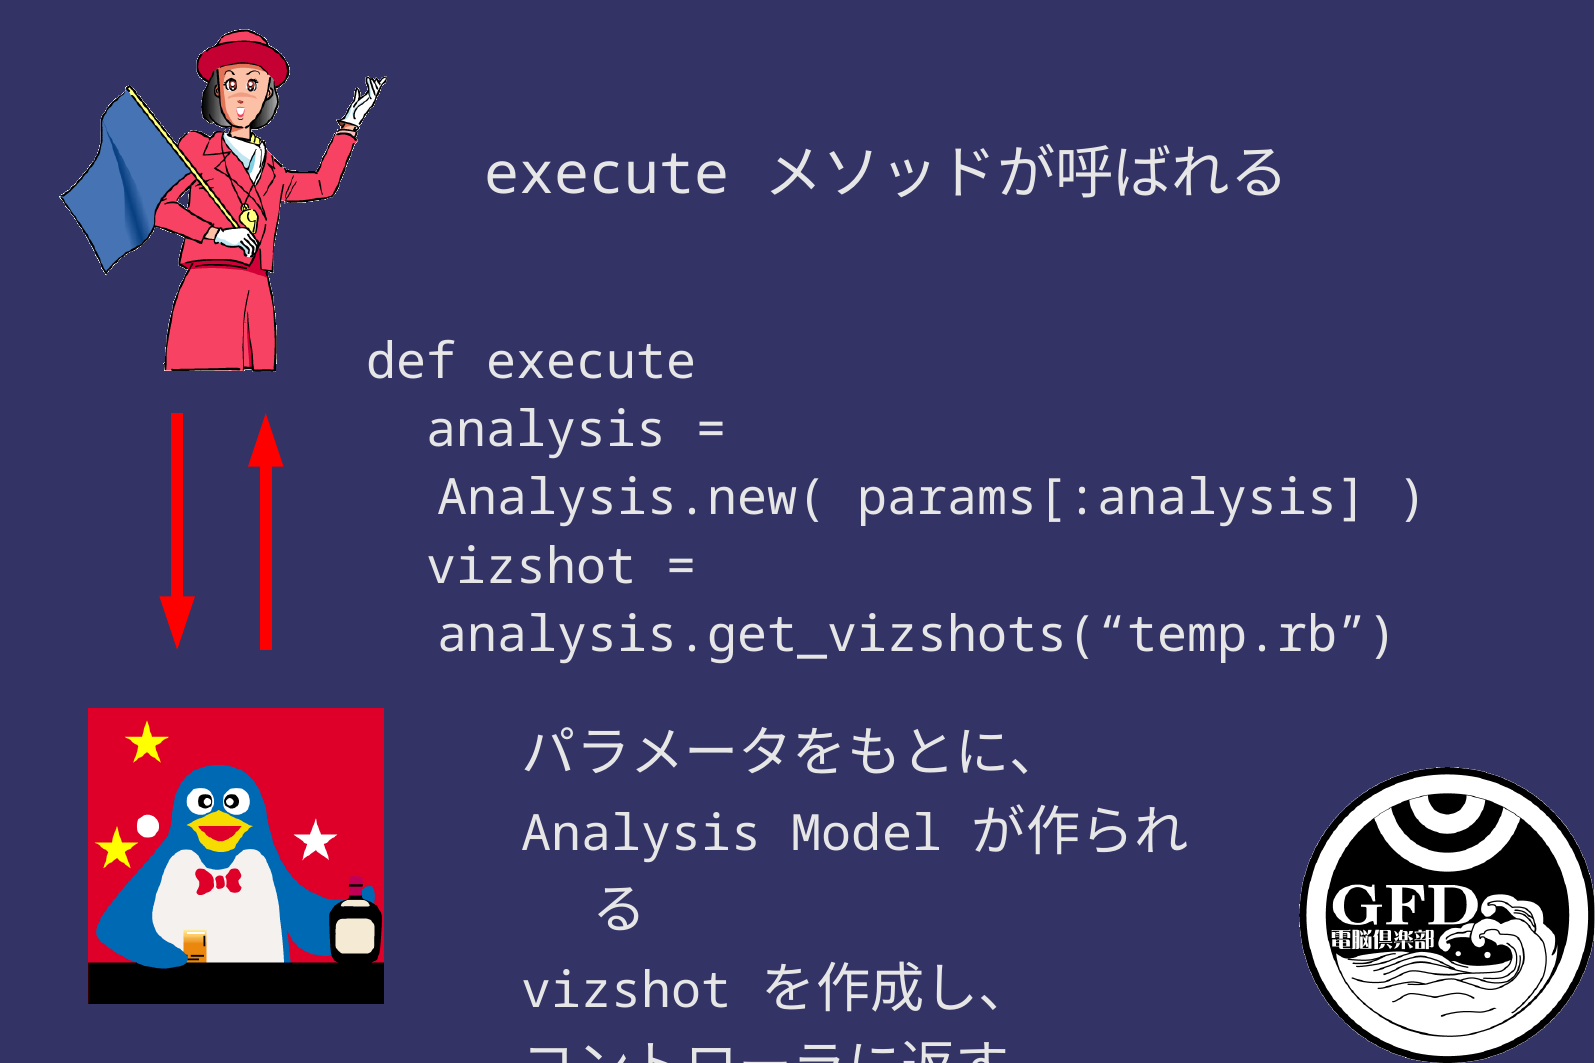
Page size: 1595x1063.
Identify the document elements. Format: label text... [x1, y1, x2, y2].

picture [88, 708, 384, 1004]
list def execute analysis = Analysis.new( params[:analysis] ) vizshot = analysis.get_vizshots(“temp.rb”) [354, 324, 1536, 544]
picture [1299, 767, 1595, 1063]
text_box execute メソッドが呼ばれる [472, 126, 1438, 207]
text_box パラメータをもとに、 Analysis Model が作られる vizshot を作成し、 コントローラに返す [510, 708, 1241, 926]
picture [59, 29, 387, 372]
